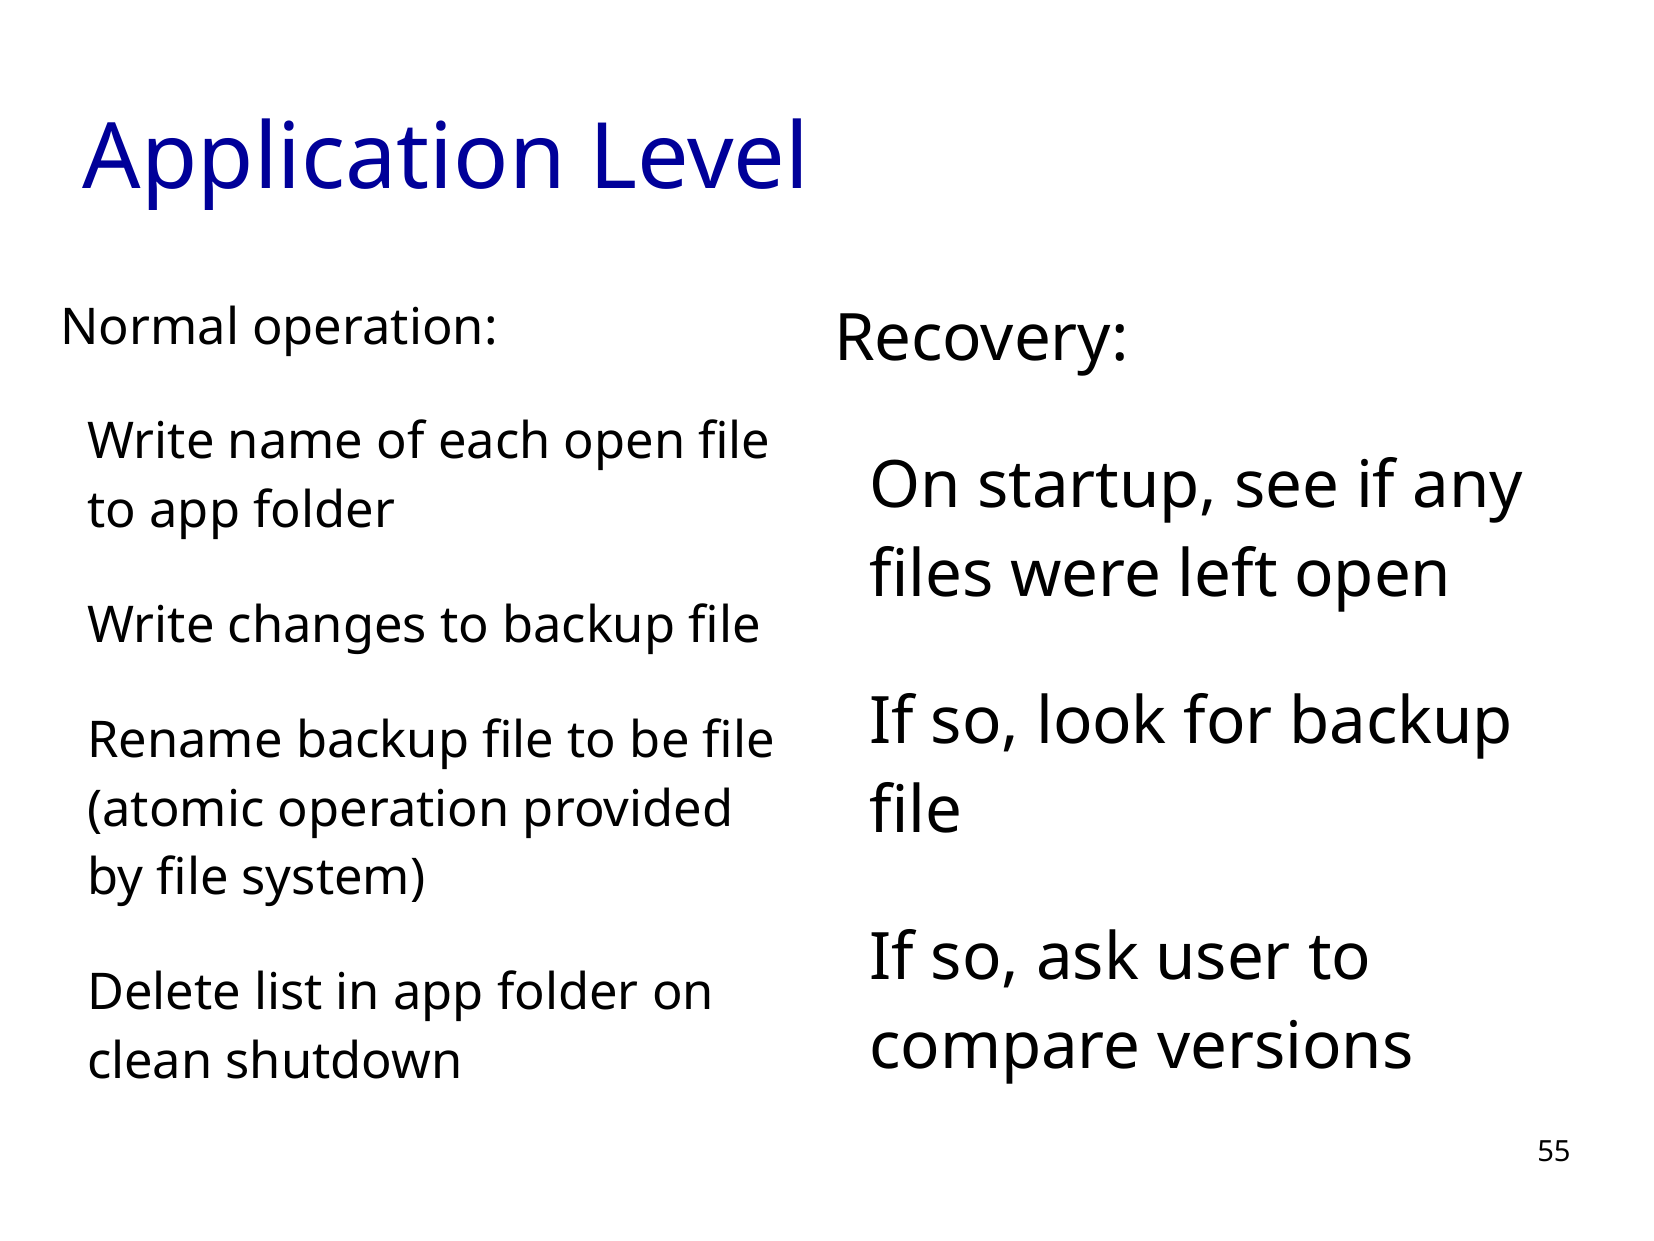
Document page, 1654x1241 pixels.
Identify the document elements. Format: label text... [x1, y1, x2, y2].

list Recovery: On startup, see if any files were left open If so, look for backup file If so, ask user to compare versions [834, 290, 1572, 1096]
title Application Level [82, 49, 1571, 257]
list Normal operation: Write name of each open file to app folder Write changes to backup file Rename backup file to be file (atomic operation provided by file system) Delete list in app folder on clean shutdown [60, 290, 798, 1096]
